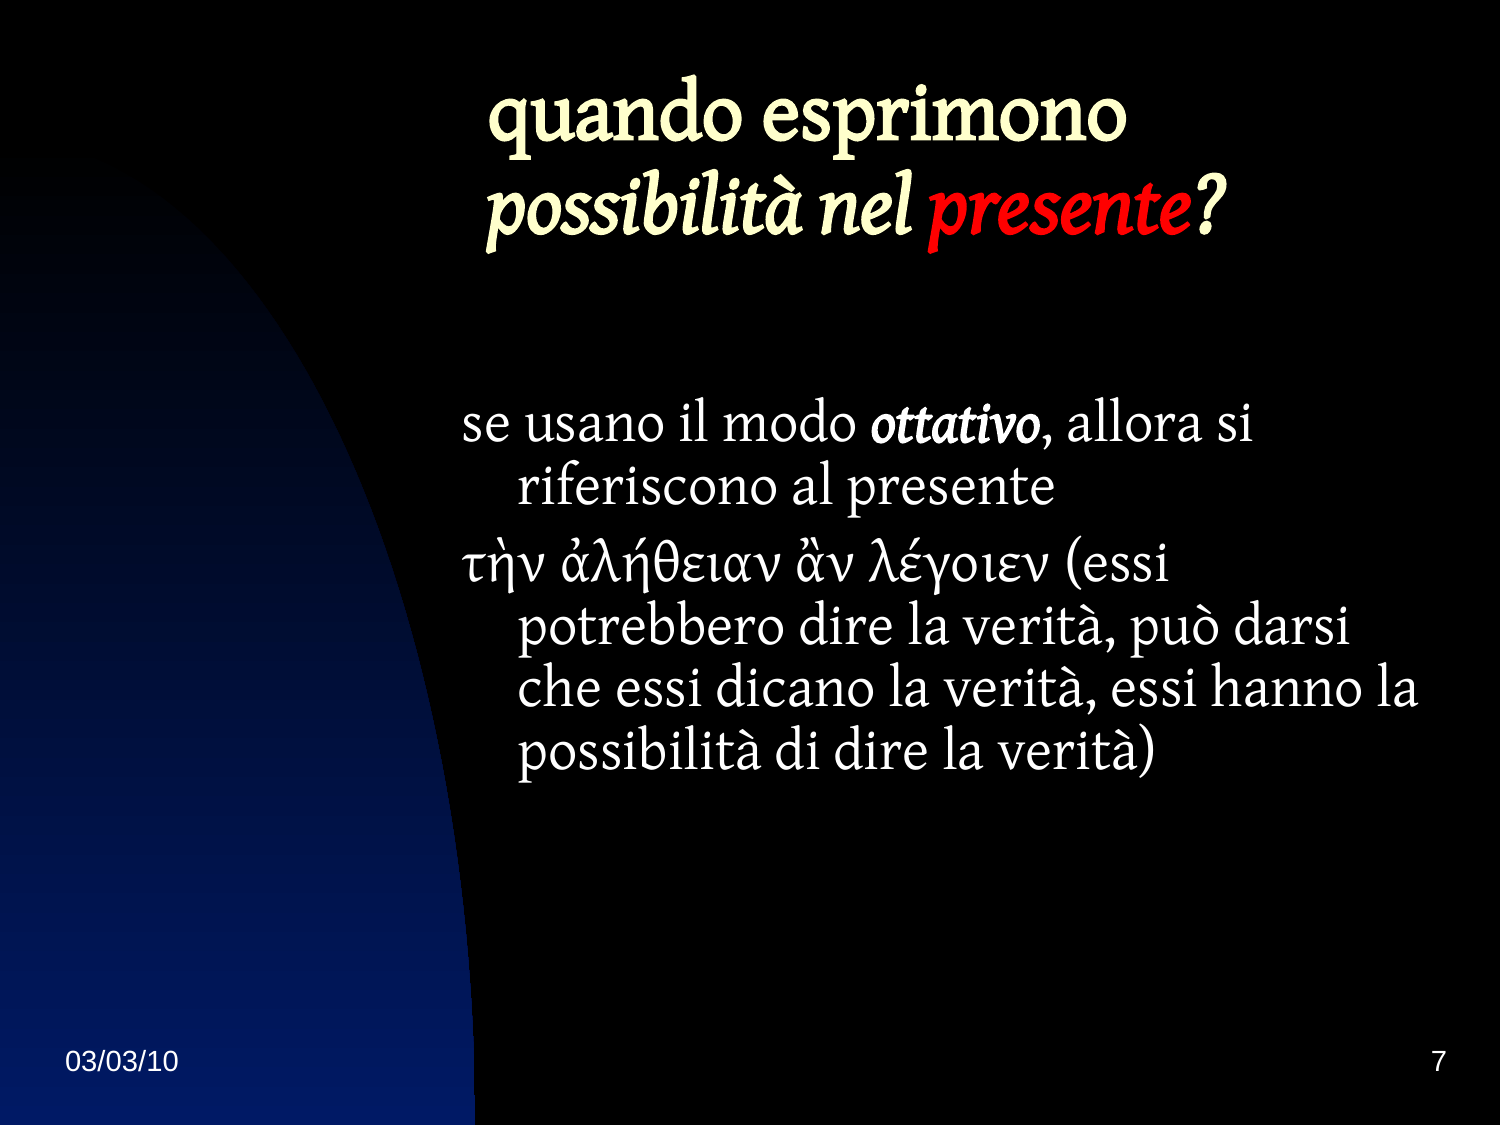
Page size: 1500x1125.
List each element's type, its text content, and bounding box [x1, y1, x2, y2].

title quando esprimono possibilità nel presente? [472, 29, 1460, 292]
list se usano il modo ottativo, allora si riferiscono al presente τὴν ἀλήθειαν ἂν λέγοιεν (essi potrebbero dire la verità, può darsi che essi dicano la verità, essi hanno la possibilità di dire la verità) [446, 383, 1447, 1004]
